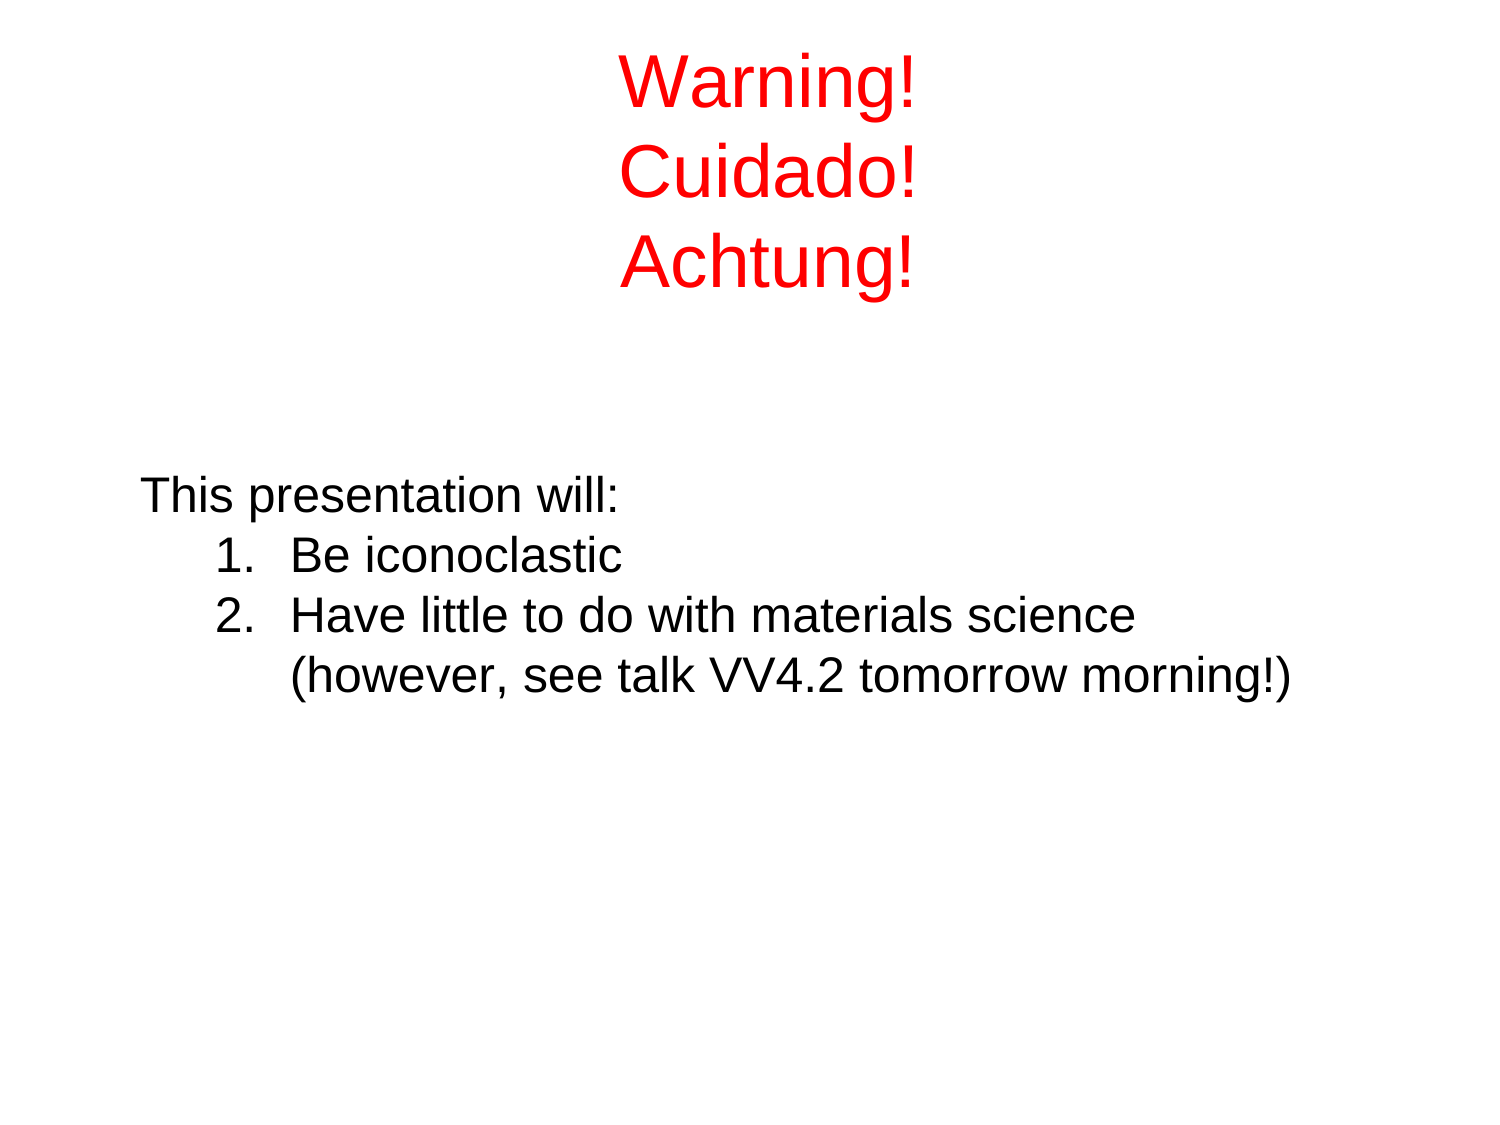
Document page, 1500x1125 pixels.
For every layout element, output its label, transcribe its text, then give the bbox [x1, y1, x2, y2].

text_box This presentation will: Be iconoclastic Have little to do with materials science (however, see talk VV4.2 tomorrow morning!) [125, 454, 1376, 711]
text_box Warning! Cuidado! Achtung! [387, 24, 1150, 311]
